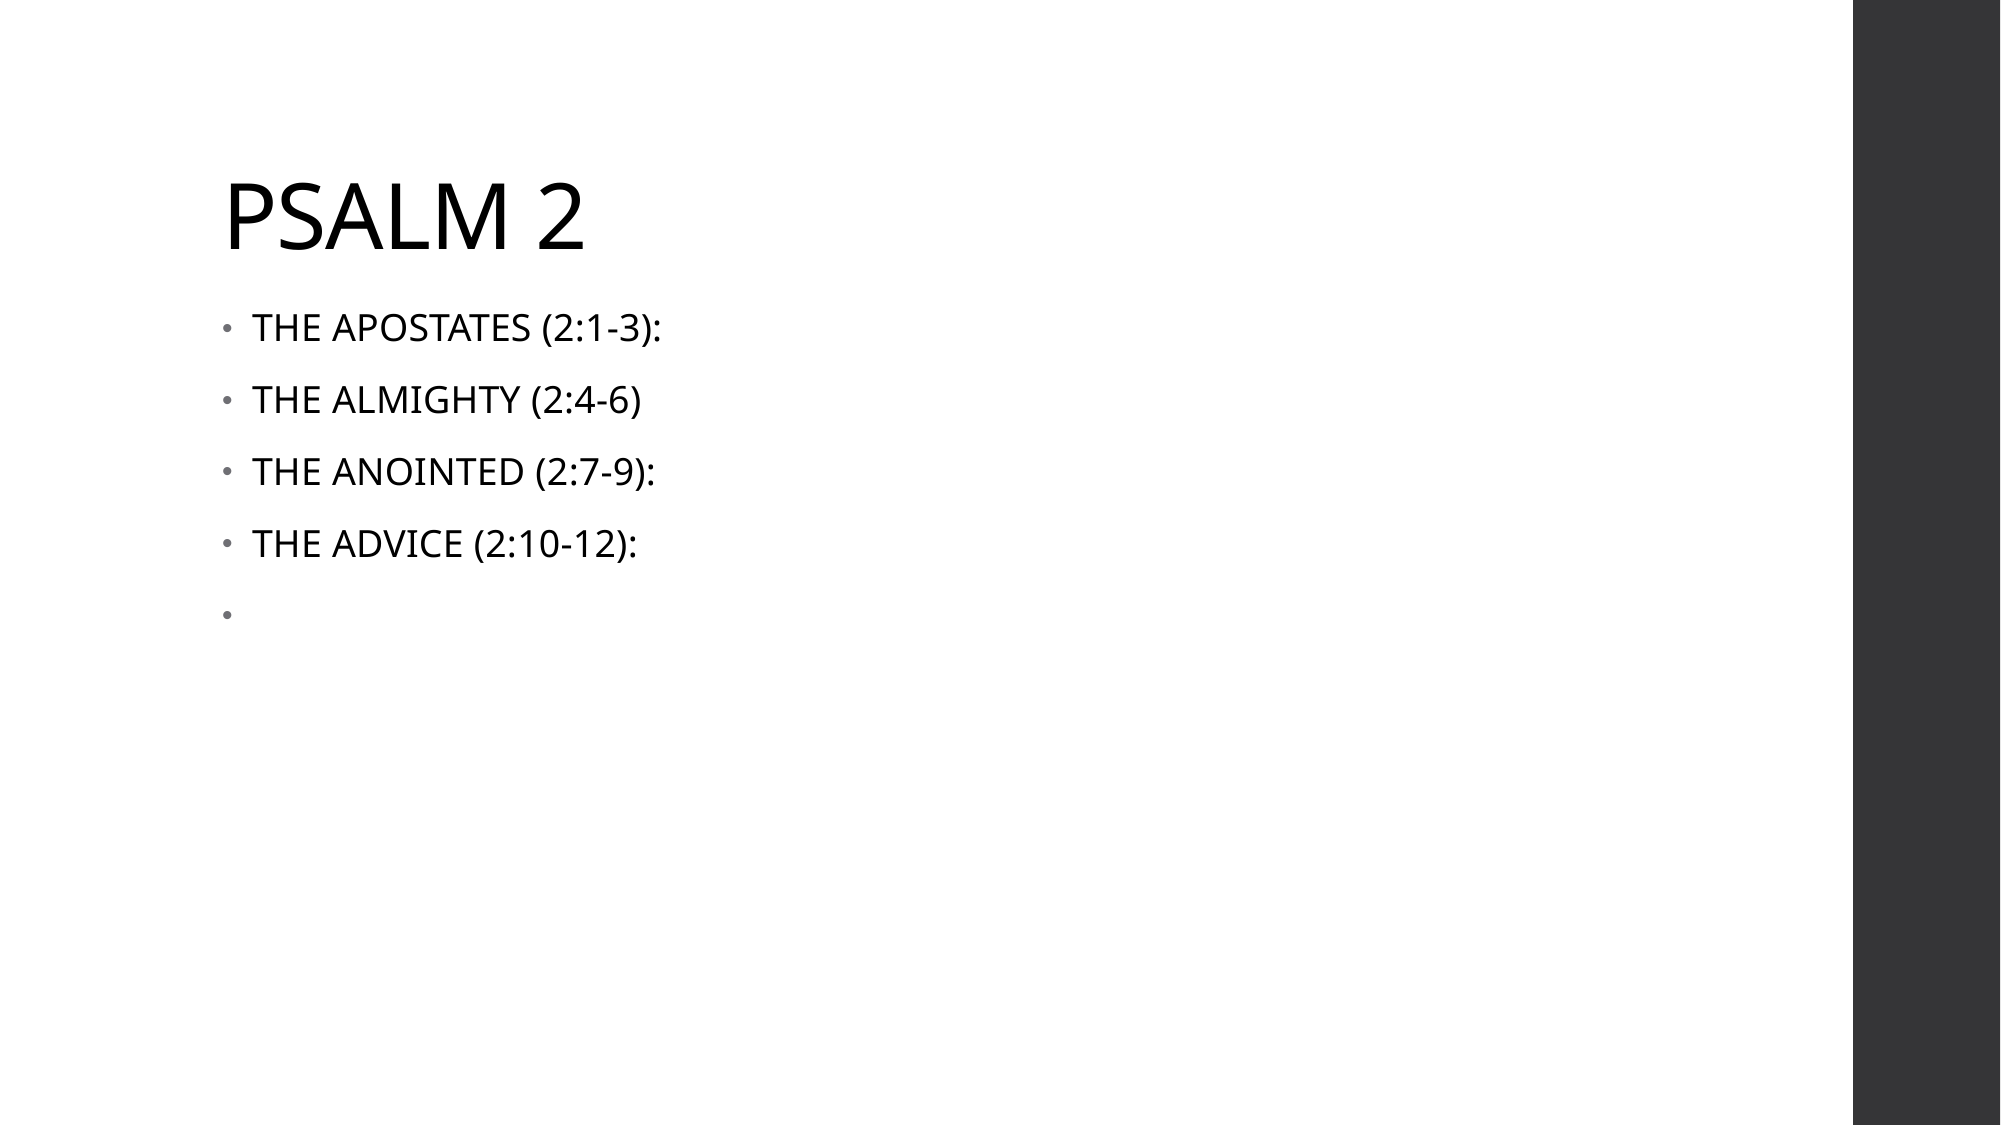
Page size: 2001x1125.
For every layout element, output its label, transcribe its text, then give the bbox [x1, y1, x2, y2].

list THE APOSTATES (2:1-3): THE ALMIGHTY (2:4-6) THE ANOINTED (2:7-9): THE ADVICE (2:10-12): [206, 299, 1617, 1014]
title PSALM 2 [206, 60, 1797, 278]
